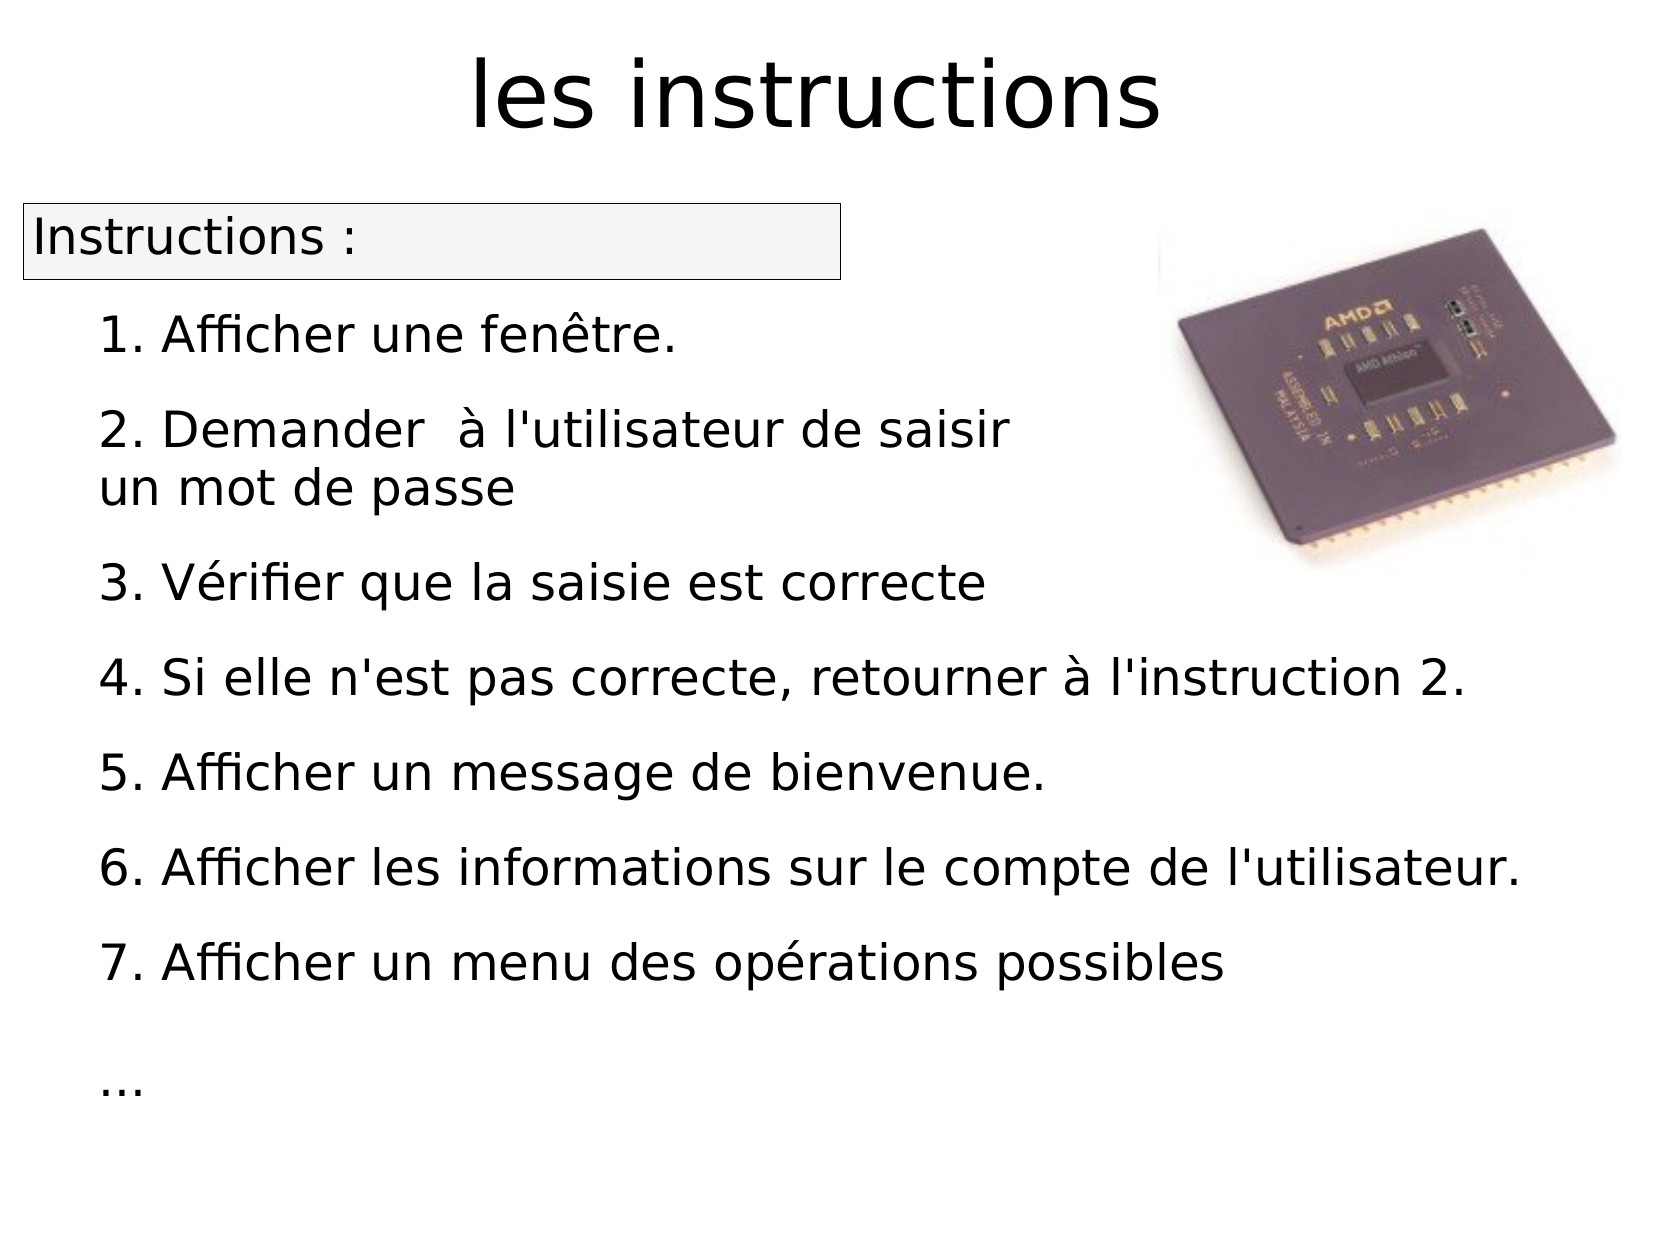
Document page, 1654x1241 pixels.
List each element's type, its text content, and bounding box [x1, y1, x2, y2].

title les instructions [125, 34, 1508, 158]
text_box Afficher une fenêtre. Demander à l'utilisateur de saisir un mot de passe Vérifier que la saisie est correcte Si elle n'est pas correcte, retourner à l'instruction 2. Afficher un message de bienvenue. Afficher les informations sur le compte de l'utilisateur. Afficher un menu des opérations possibles ... [98, 306, 1548, 1109]
text_box Instructions : [32, 208, 483, 267]
picture [1158, 211, 1630, 574]
text_box [23, 203, 841, 280]
